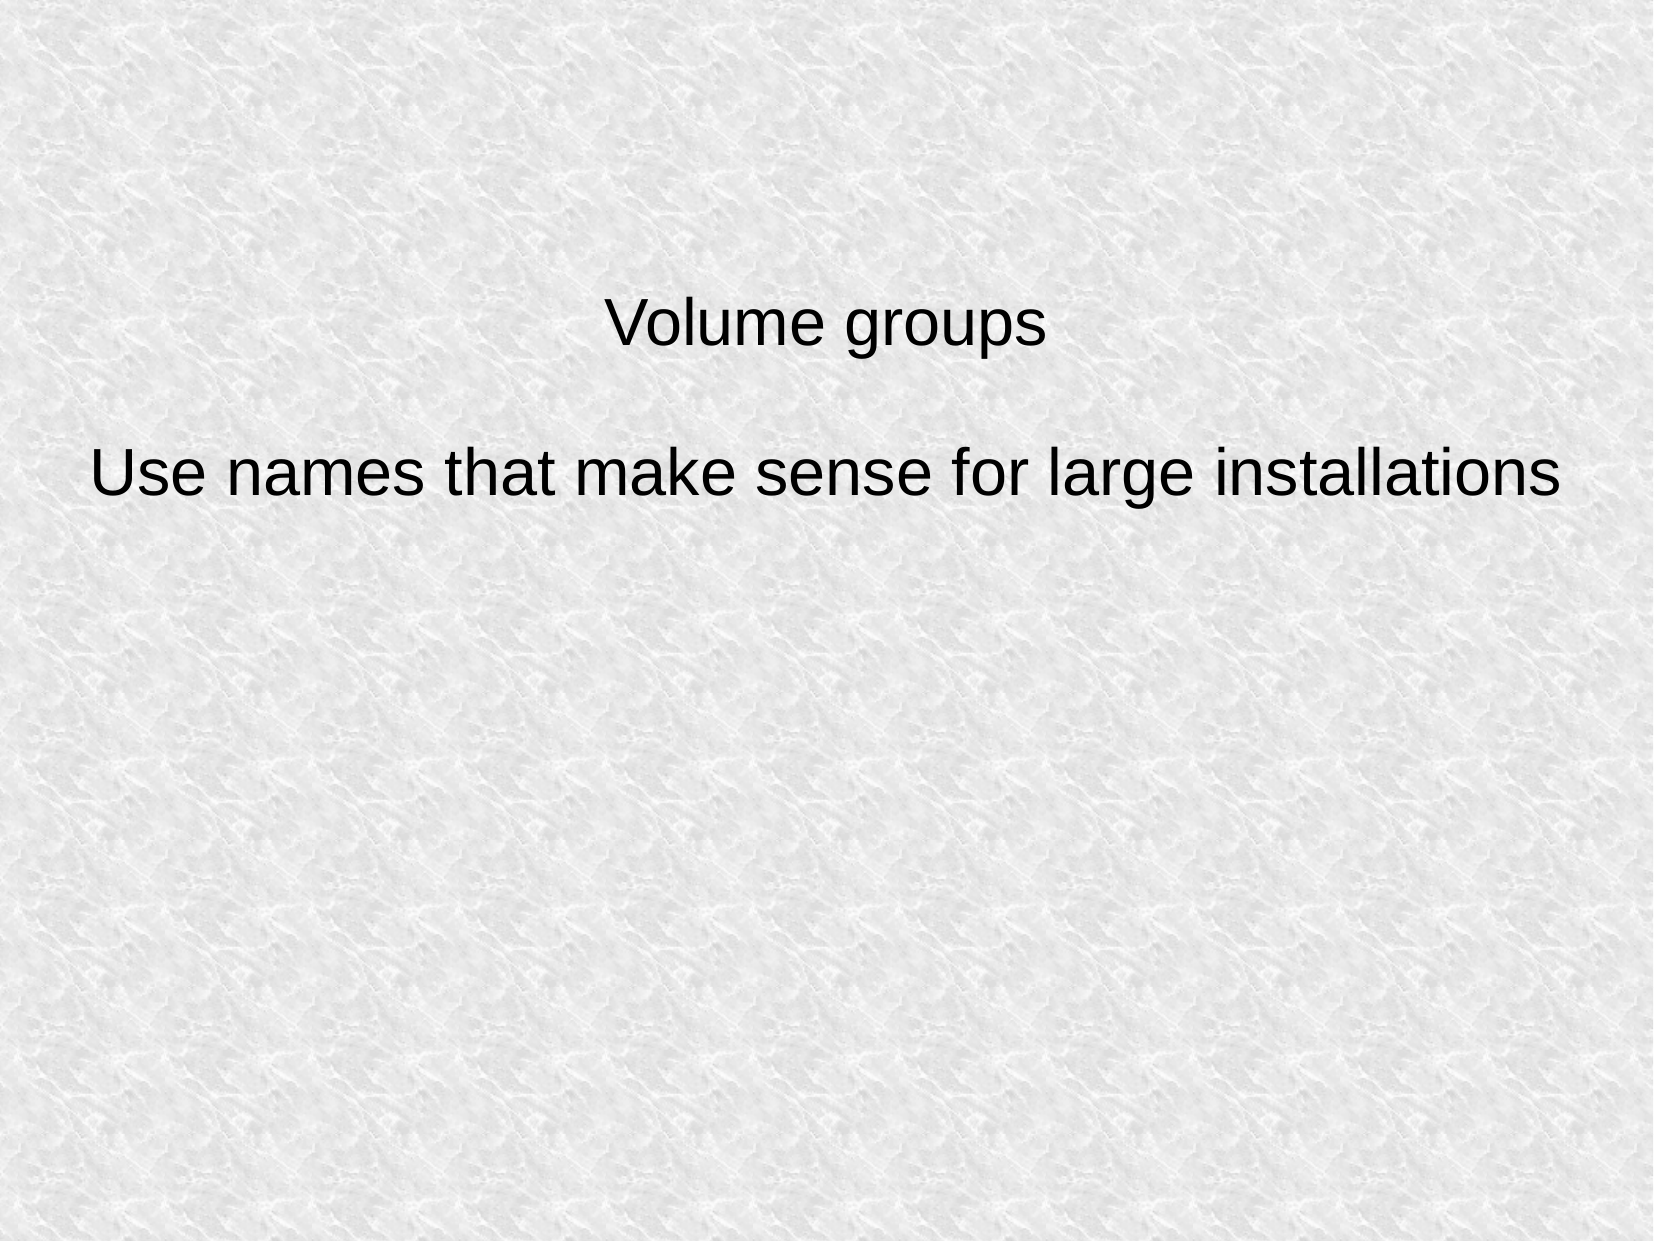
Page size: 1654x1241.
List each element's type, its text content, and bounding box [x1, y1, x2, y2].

subtitle Volume groups Use names that make sense for large installations [82, 37, 1571, 758]
picture [0, 0, 1654, 1241]
